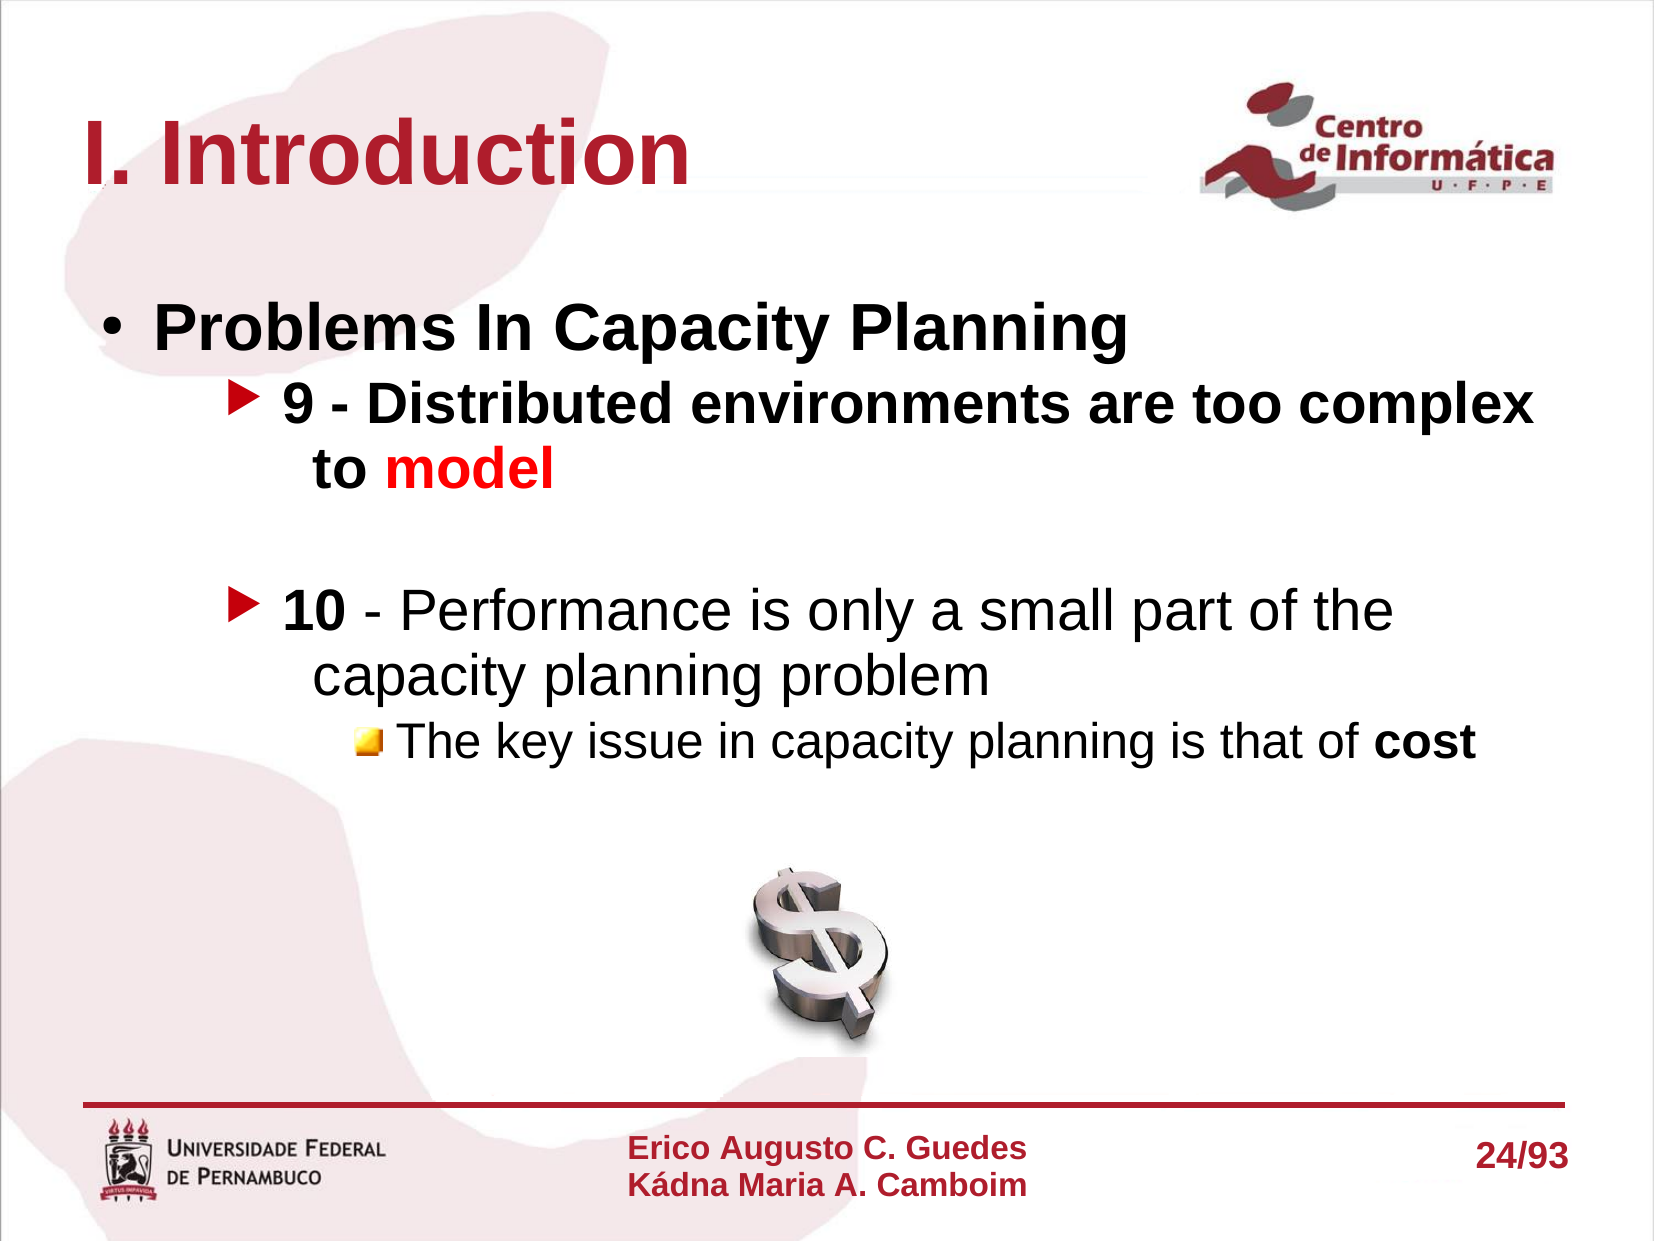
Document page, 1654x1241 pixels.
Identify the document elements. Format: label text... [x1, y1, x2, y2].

title I. Introduction [82, 56, 1571, 250]
list Problems In Capacity Planning 9 - Distributed environments are too complex to model 10 - Performance is only a small part of the capacity planning problem The key issue in capacity planning is that of cost [82, 290, 1571, 1094]
picture [0, 0, 1654, 1241]
